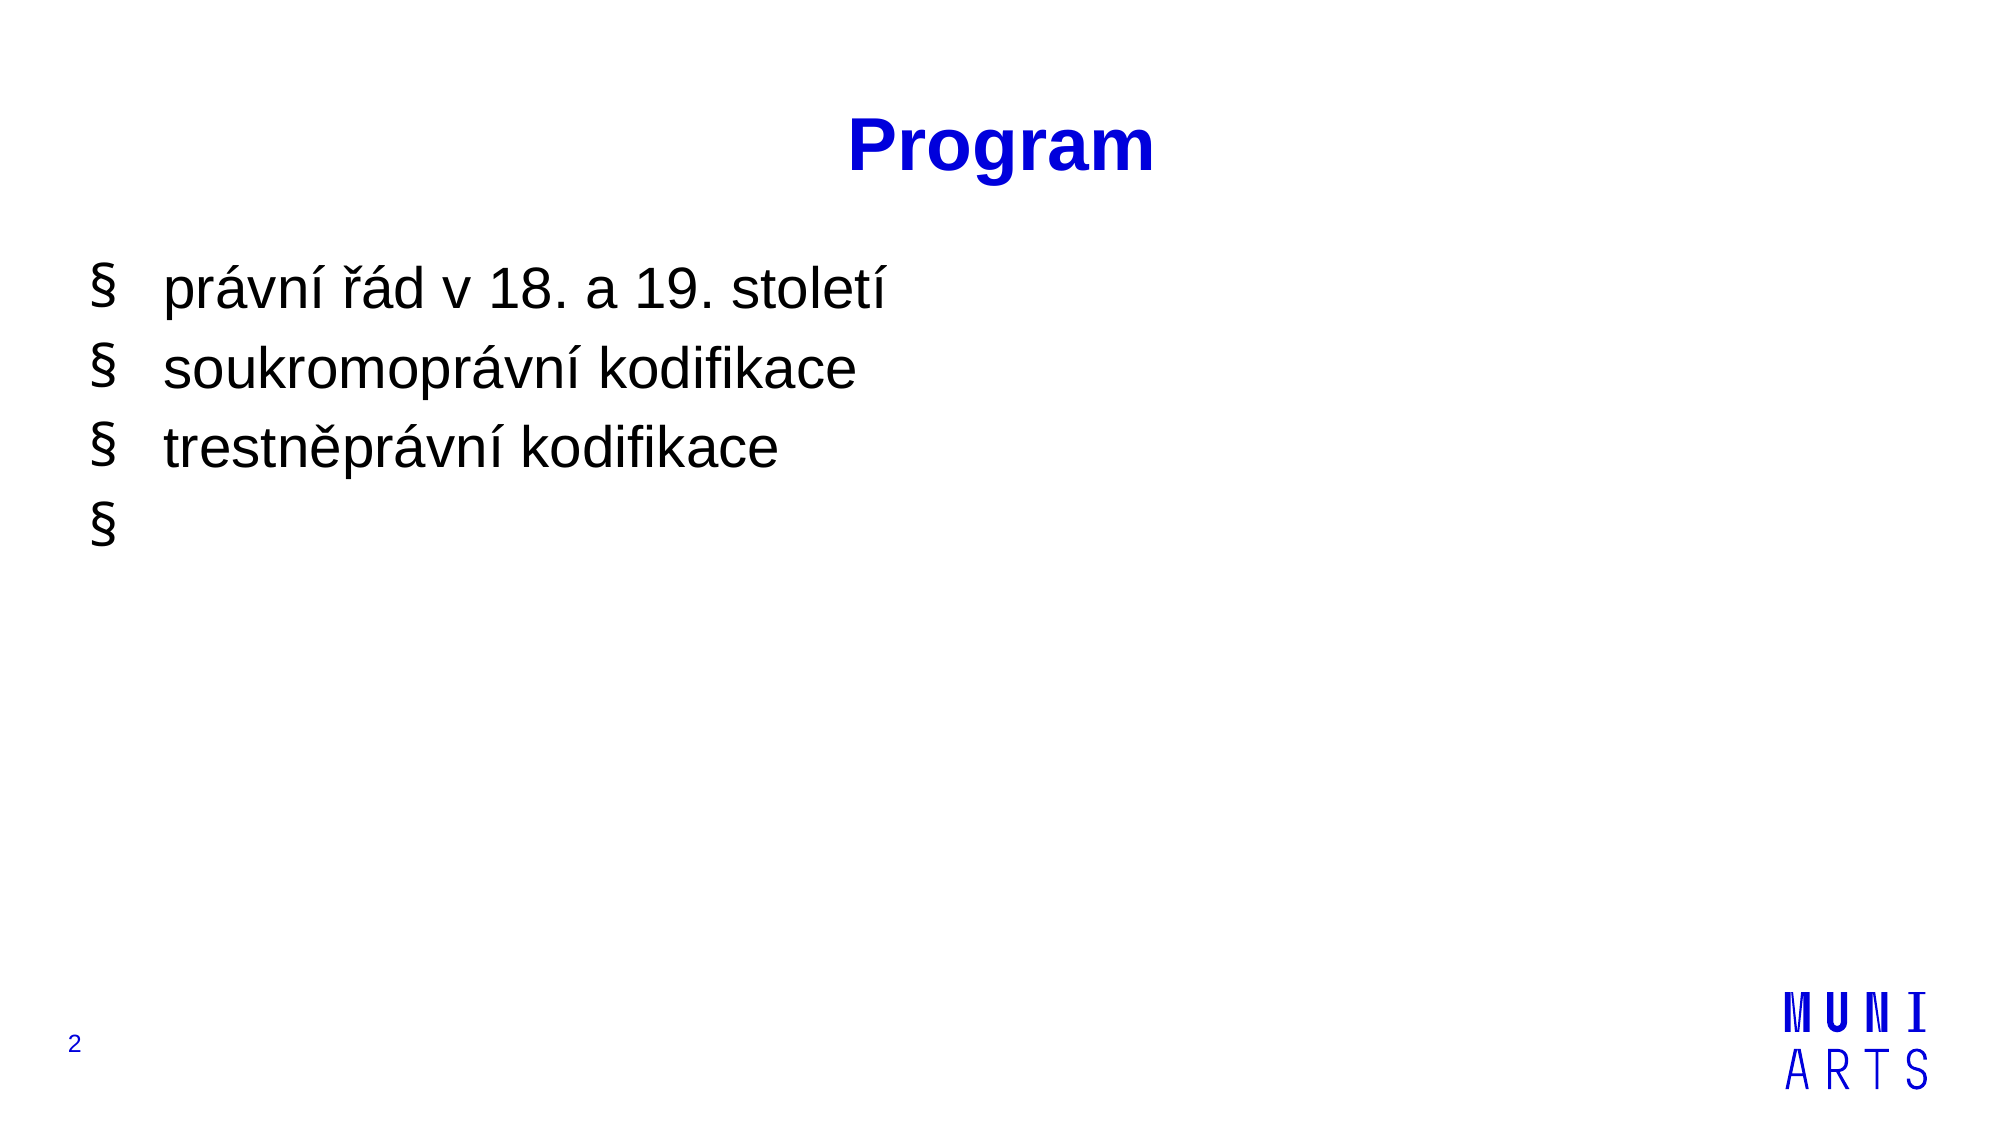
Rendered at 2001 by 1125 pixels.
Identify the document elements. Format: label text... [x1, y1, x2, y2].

text_box [67, 1021, 110, 1063]
list právní řád v 18. a 19. století soukromoprávní kodifikace trestněprávní kodifikace [88, 240, 1839, 1061]
title Program [109, 101, 1895, 176]
